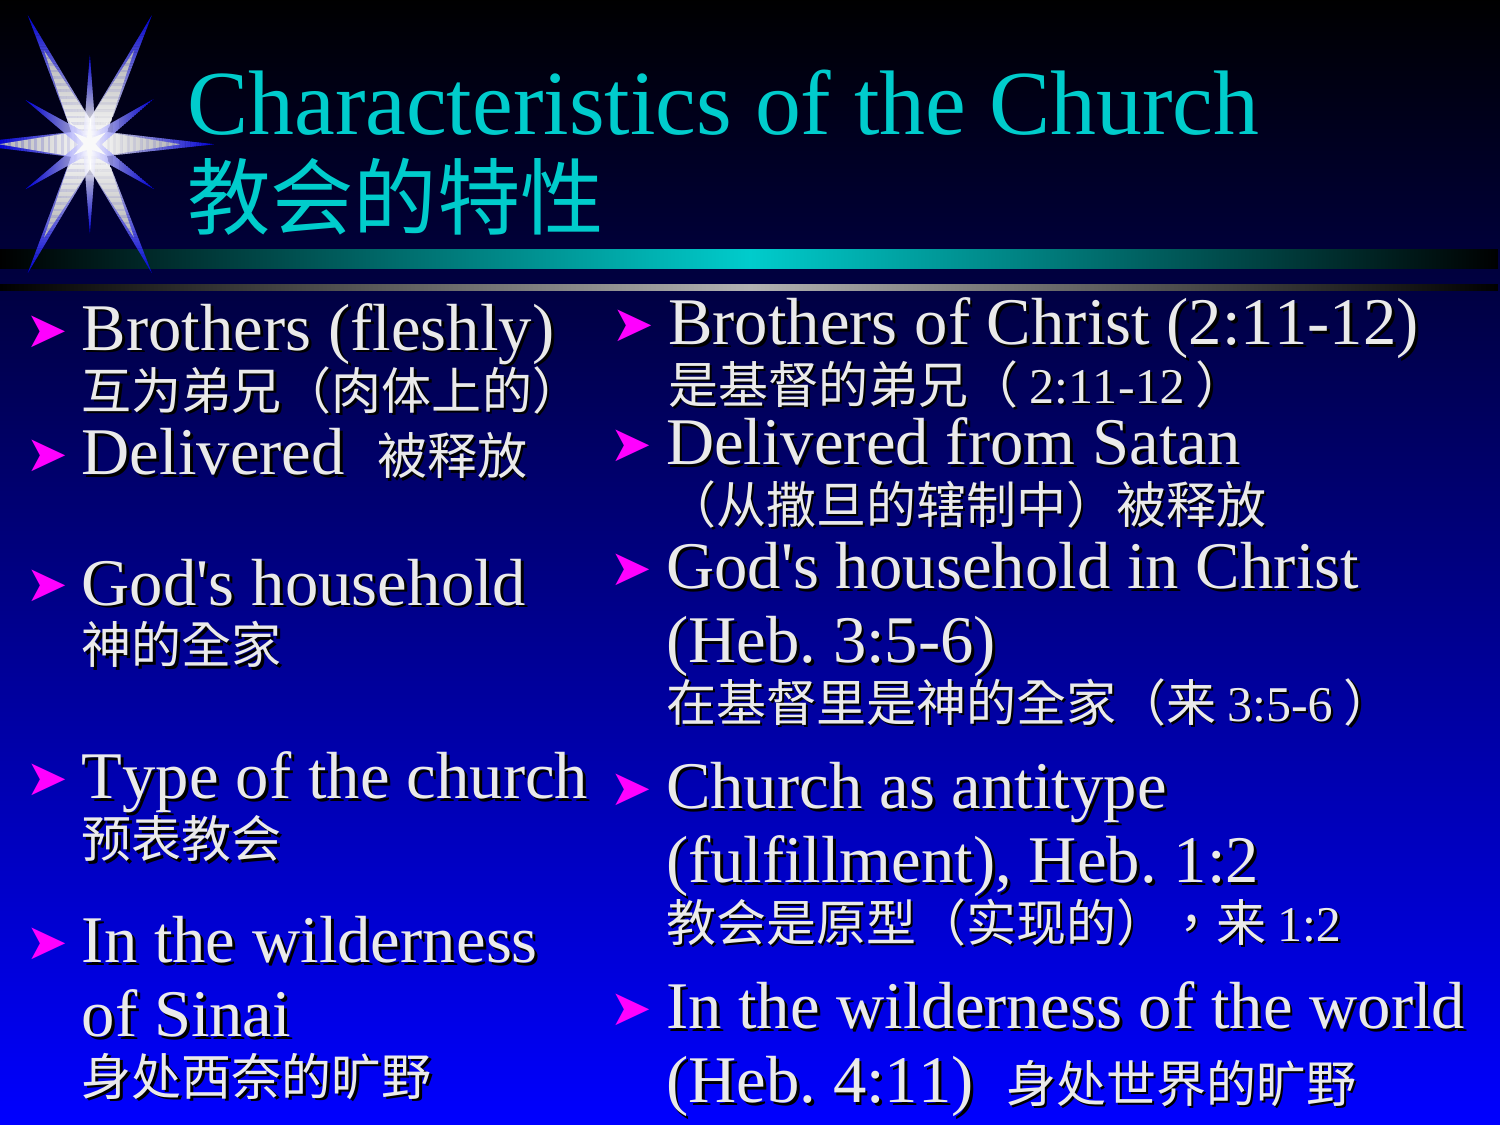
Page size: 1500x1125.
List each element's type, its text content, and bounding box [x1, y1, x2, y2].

list Delivered 被释放 [25, 415, 589, 502]
title Characteristics of the Church 教会的特性 [187, 53, 1463, 247]
list God's household 神的全家 Type of the church 预表教会 In the wilderness of Sinai 身处西奈的旷野 [25, 545, 609, 1112]
list Brothers (fleshly) 互为弟兄（肉体上的） [25, 290, 611, 421]
list God's household in Christ (Heb. 3:5-6) 在基督里是神的全家（来3:5-6） Church as antitype (fulfillment), Heb. 1:2 教会是原型（实现的），来1:2 In the wilderness of the world (Heb. 4:11) 身处世界的旷野 [609, 529, 1500, 1120]
list Brothers of Christ (2:11-12) 是基督的弟兄（2:11-12） [611, 284, 1475, 416]
list Delivered from Satan （从撒旦的辖制中）被释放 [609, 404, 1400, 529]
